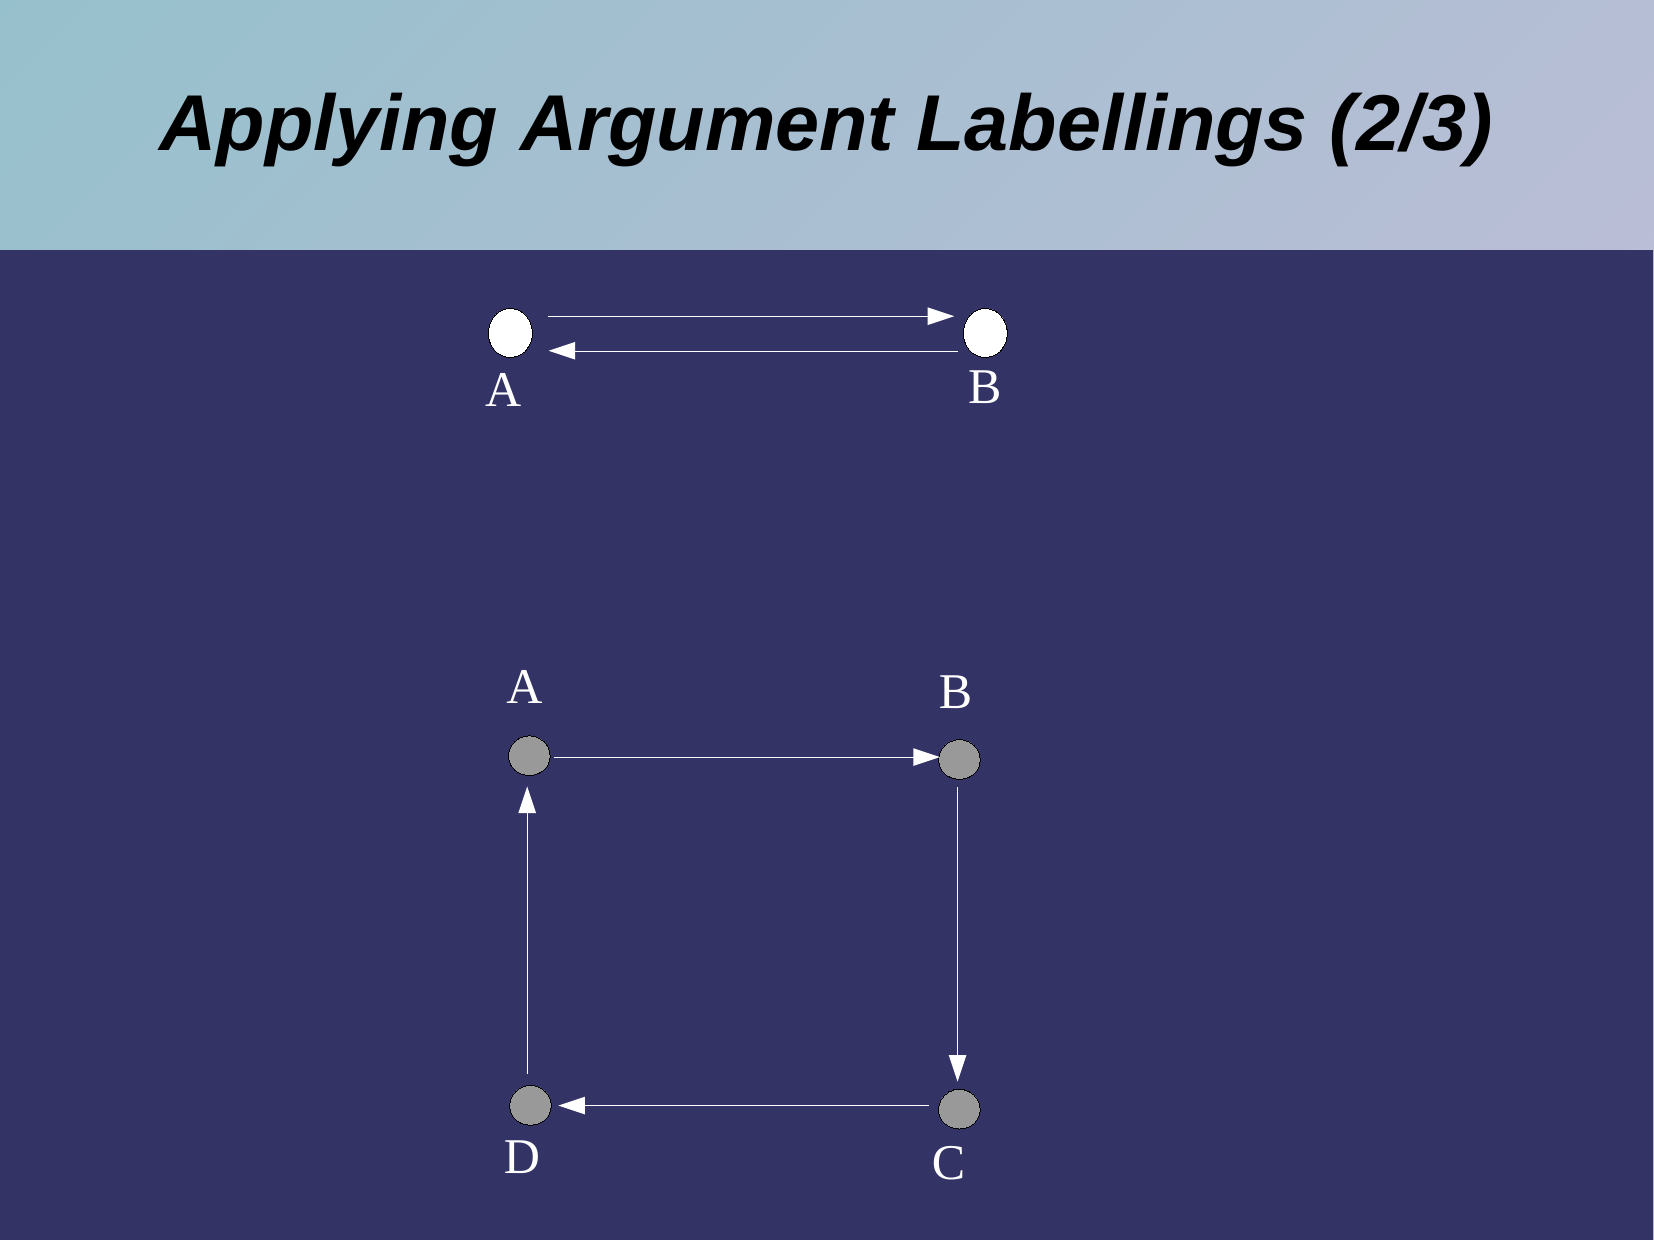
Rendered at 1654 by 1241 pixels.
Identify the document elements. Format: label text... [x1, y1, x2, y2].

title Applying Argument Labellings (2/3) [0, 19, 1654, 227]
text_box D [503, 1129, 557, 1240]
text_box B [968, 358, 1020, 433]
text_box [938, 1089, 981, 1130]
text_box [963, 308, 1008, 358]
text_box B [938, 664, 988, 725]
text_box A [484, 361, 536, 440]
text_box [938, 739, 981, 780]
text_box [509, 1085, 552, 1126]
text_box [488, 308, 533, 358]
text_box C [931, 1134, 985, 1241]
text_box [508, 735, 551, 776]
text_box A [506, 659, 555, 725]
